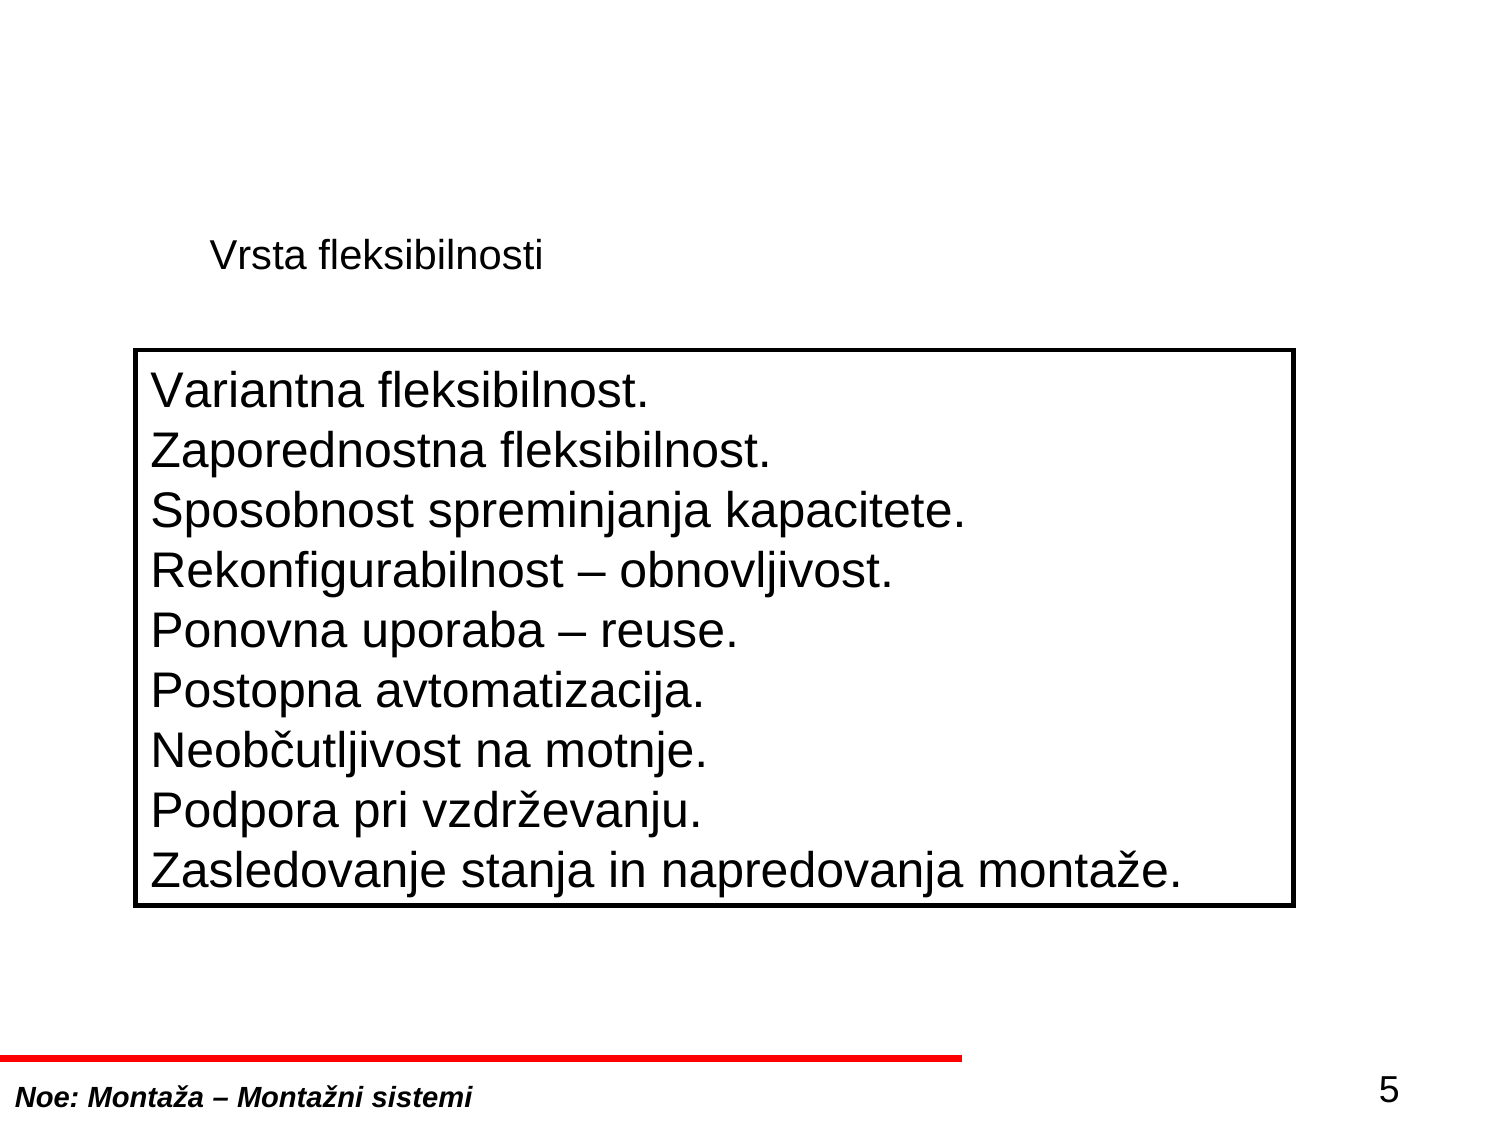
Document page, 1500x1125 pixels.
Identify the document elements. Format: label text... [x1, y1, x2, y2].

text_box Variantna fleksibilnost. Zaporednostna fleksibilnost. Sposobnost spreminjanja kapacitete. Rekonfigurabilnost – obnovljivost. Ponovna uporaba – reuse. Postopna avtomatizacija. Neobčutljivost na motnje. Podpora pri vzdrževanju. Zasledovanje stanja in napredovanja montaže. [135, 349, 1294, 906]
text_box Vrsta fleksibilnosti [194, 220, 703, 286]
